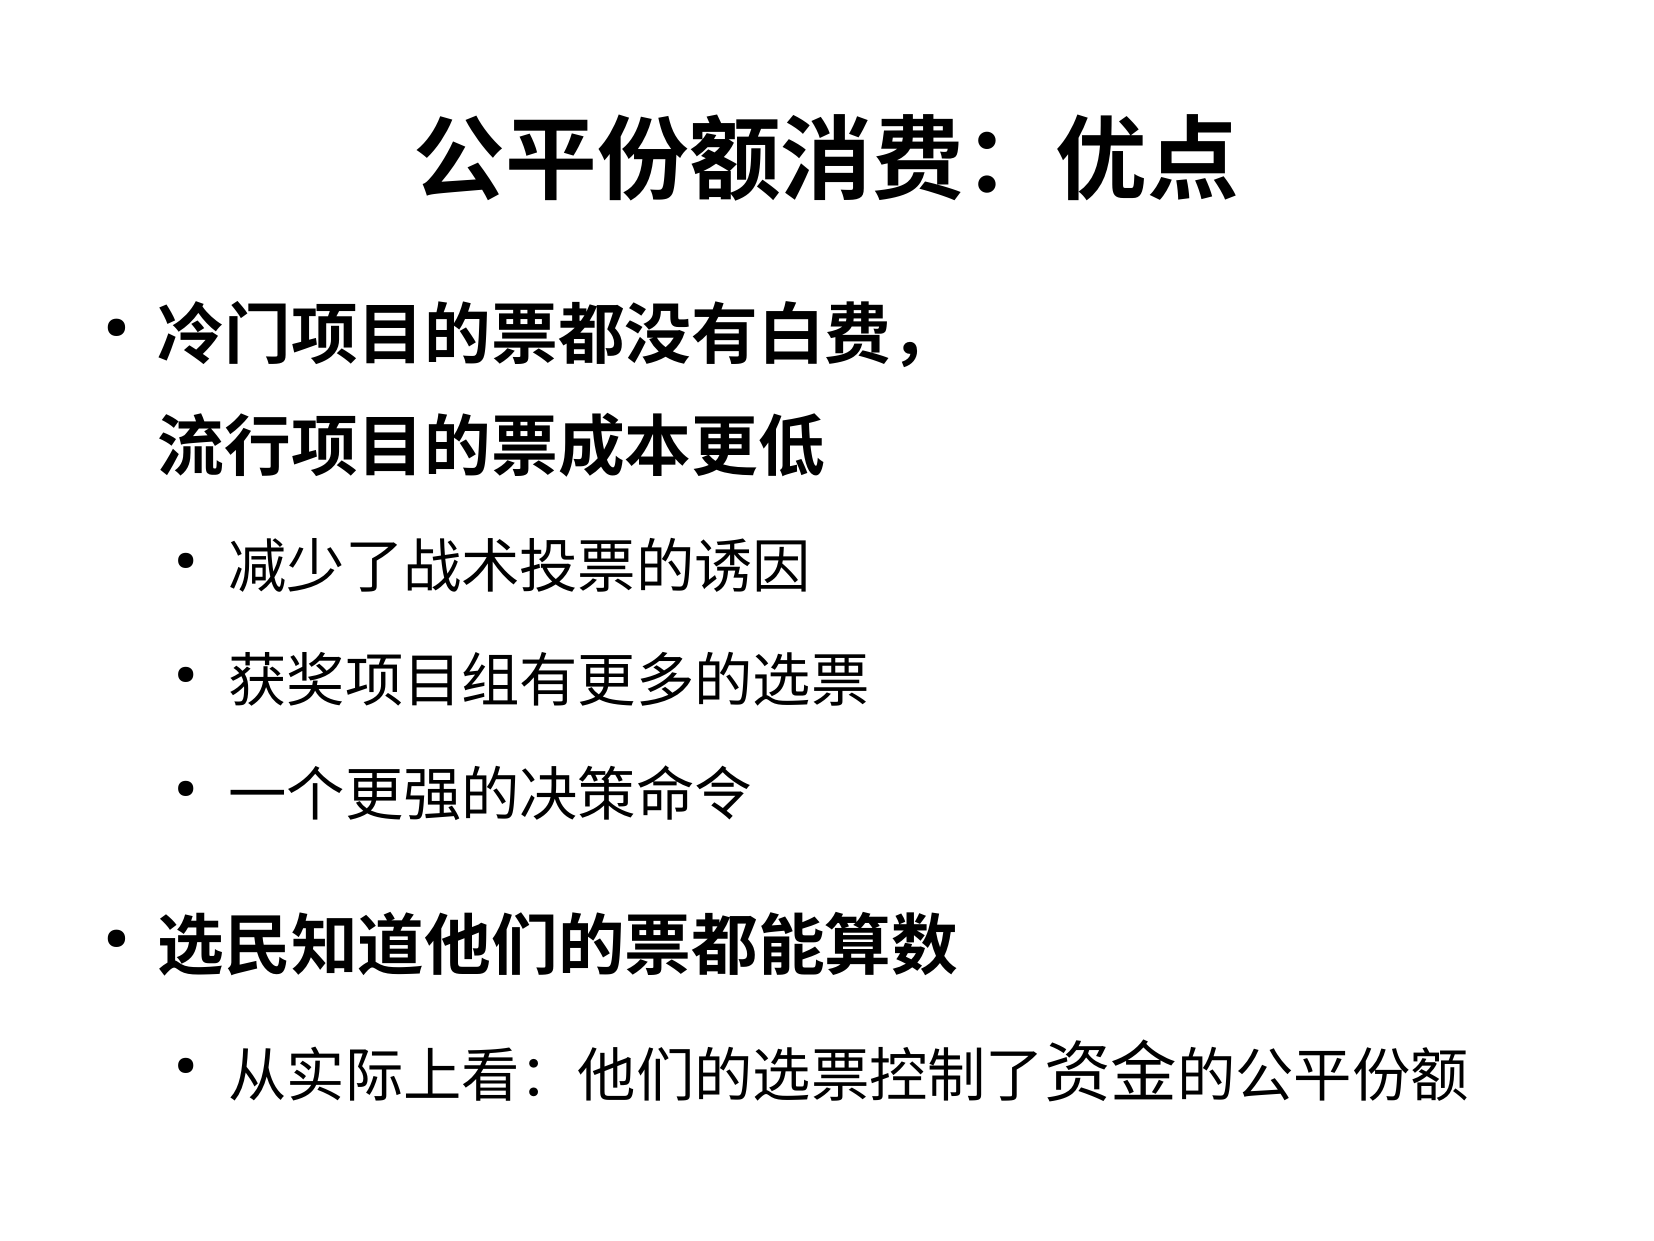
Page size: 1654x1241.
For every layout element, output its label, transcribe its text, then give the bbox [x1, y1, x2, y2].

list 冷门项目的票都没有白费， 流行项目的票成本更低 减少了战术投票的诱因 获奖项目组有更多的选票 一个更强的决策命令 选民知道他们的票都能算数 从实际上看：他们的选票控制了资金的公平份额 [86, 281, 1576, 1123]
title 公平份额消费：优点 [82, 49, 1571, 257]
